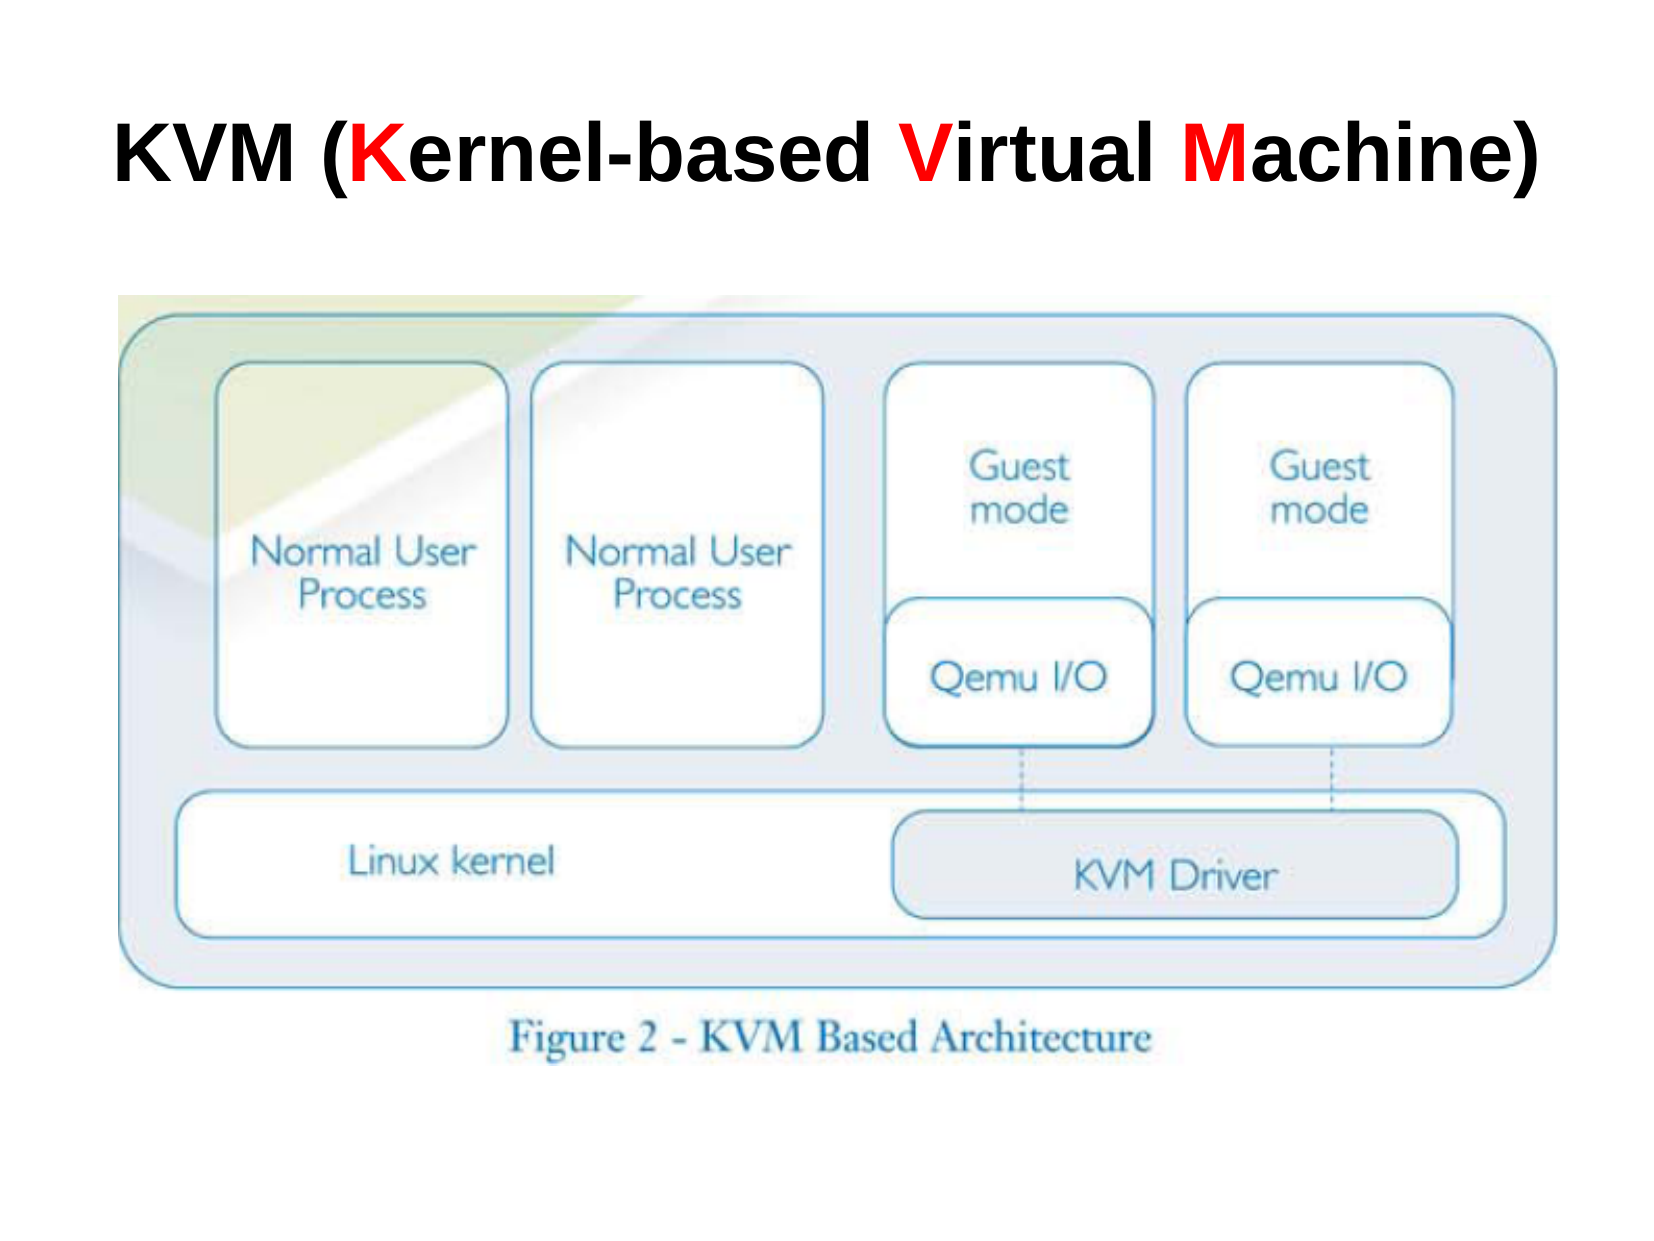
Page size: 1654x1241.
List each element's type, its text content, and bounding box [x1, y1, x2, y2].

title KVM (Kernel-based Virtual Machine) [82, 56, 1571, 250]
picture [118, 295, 1560, 1066]
